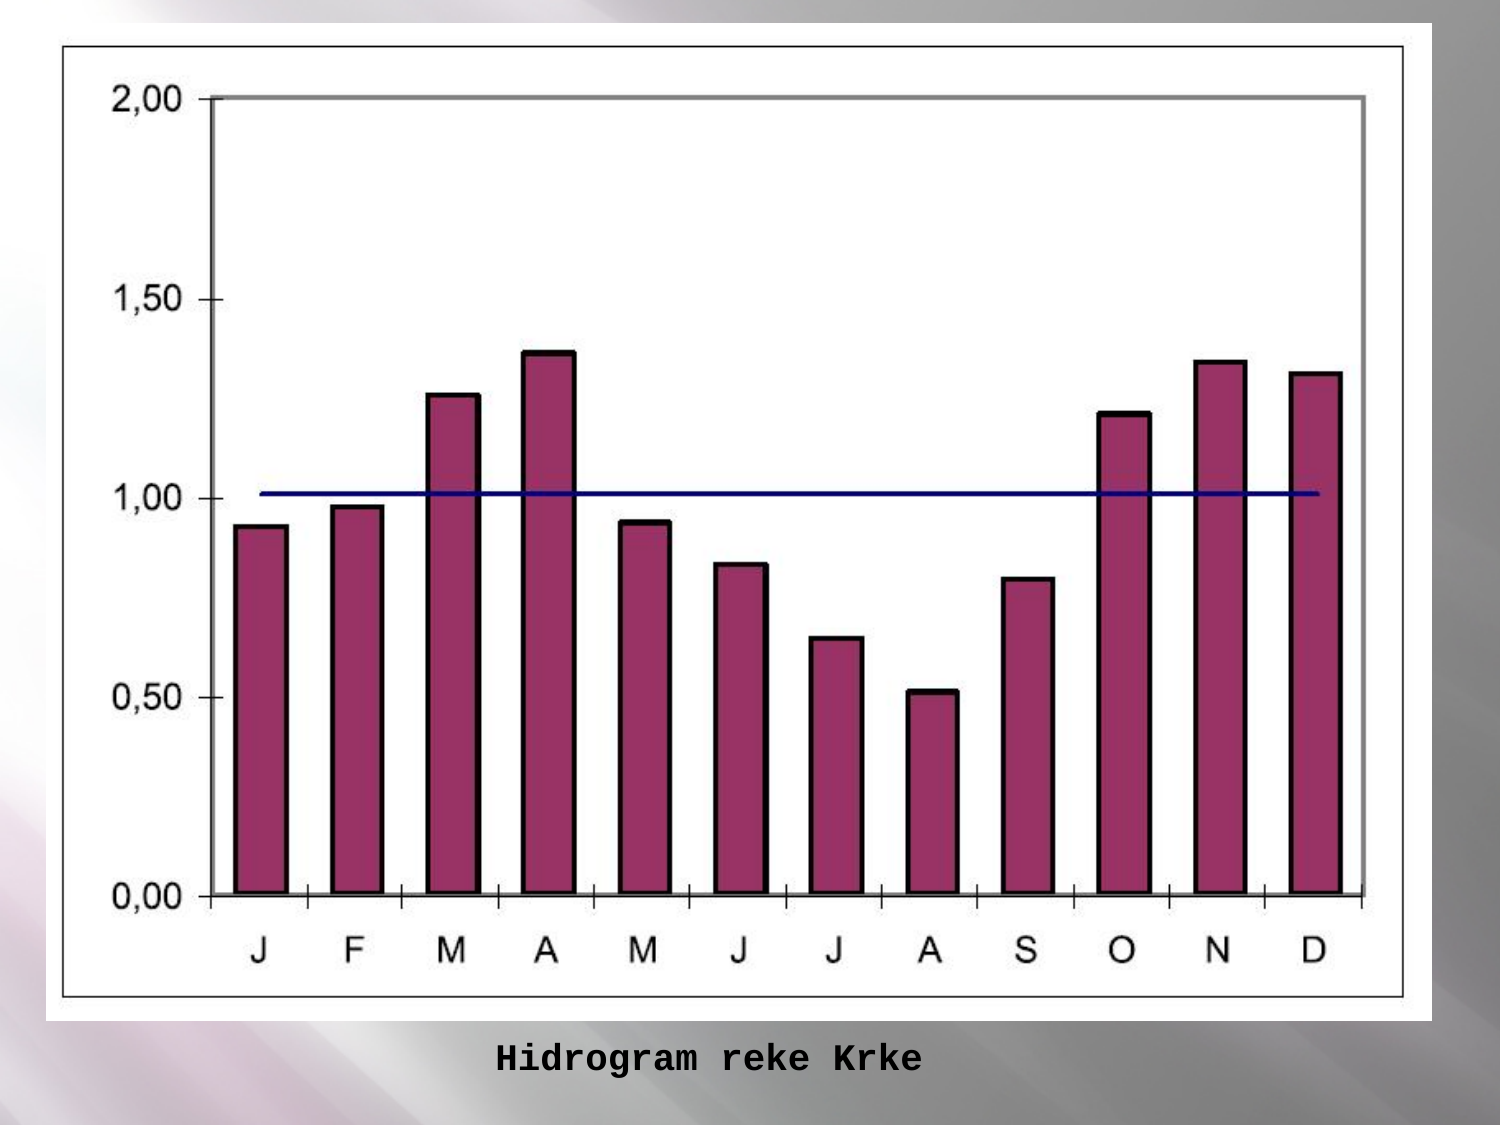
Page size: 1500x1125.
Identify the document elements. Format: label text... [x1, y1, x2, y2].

picture [0, 0, 1500, 1125]
text_box Hidrogram reke Krke [480, 1030, 1500, 1092]
